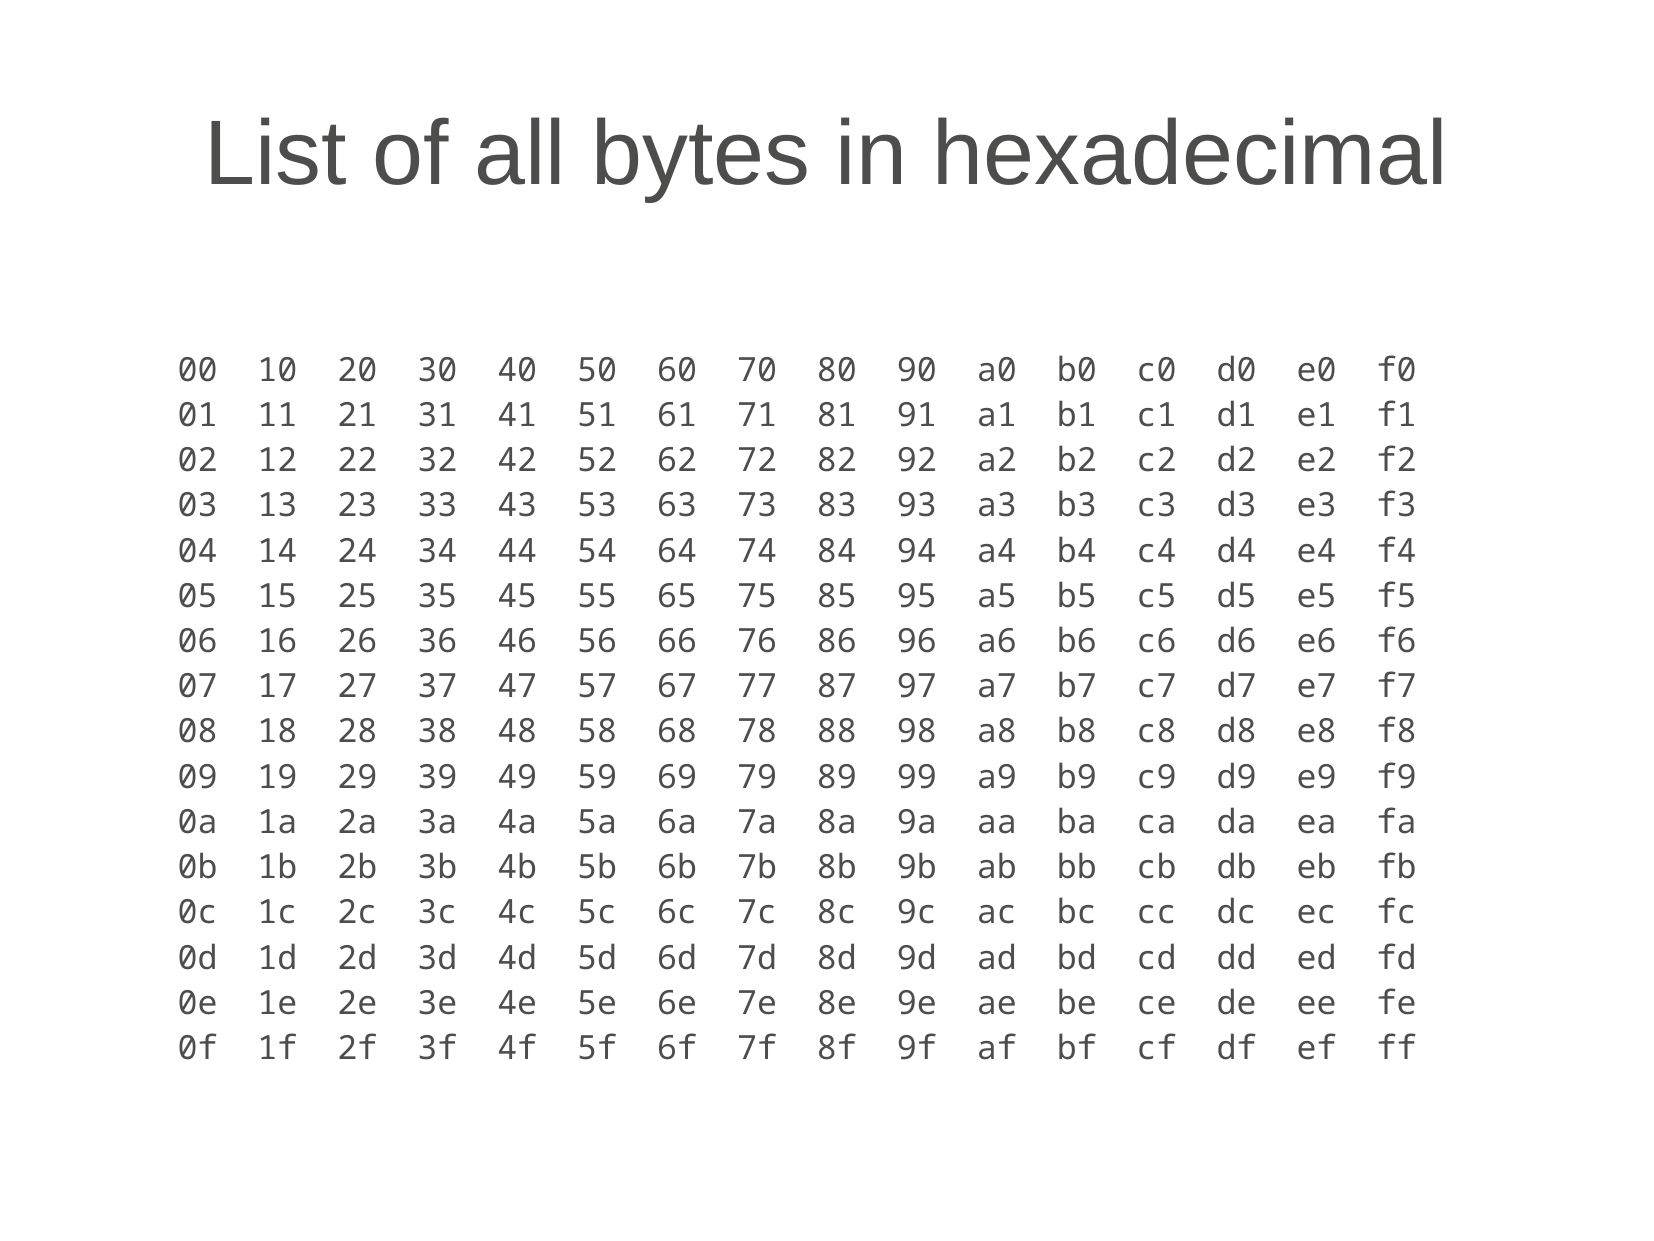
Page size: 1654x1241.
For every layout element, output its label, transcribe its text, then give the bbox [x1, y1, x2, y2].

title List of all bytes in hexadecimal [82, 49, 1571, 257]
text_box 00 10 20 30 40 50 60 70 80 90 a0 b0 c0 d0 e0 f0 01 11 21 31 41 51 61 71 81 91 a1 b1 c1 d1 e1 f1 02 12 22 32 42 52 62 72 82 92 a2 b2 c2 d2 e2 f2 03 13 23 33 43 53 63 73 83 93 a3 b3 c3 d3 e3 f3 04 14 24 34 44 54 64 74 84 94 a4 b4 c4 d4 e4 f4 05 15 25 35 45 55 65 75 85 95 a5 b5 c5 d5 e5 f5 06 16 26 36 46 56 66 76 86 96 a6 b6 c6 d6 e6 f6 07 17 27 37 47 57 67 77 87 97 a7 b7 c7 d7 e7 f7 08 18 28 38 48 58 68 78 88 98 a8 b8 c8 d8 e8 f8 09 19 29 39 49 59 69 79 89 99 a9 b9 c9 d9 e9 f9 0a 1a 2a 3a 4a 5a 6a 7a 8a 9a aa ba ca da ea fa 0b 1b 2b 3b 4b 5b 6b 7b 8b 9b ab bb cb db eb fb 0c 1c 2c 3c 4c 5c 6c 7c 8c 9c ac bc cc dc ec fc 0d 1d 2d 3d 4d 5d 6d 7d 8d 9d ad bd cd dd ed fd 0e 1e 2e 3e 4e 5e 6e 7e 8e 9e ae be ce de ee fe 0f 1f 2f 3f 4f 5f 6f 7f 8f 9f af bf cf df ef ff [162, 338, 1491, 1025]
